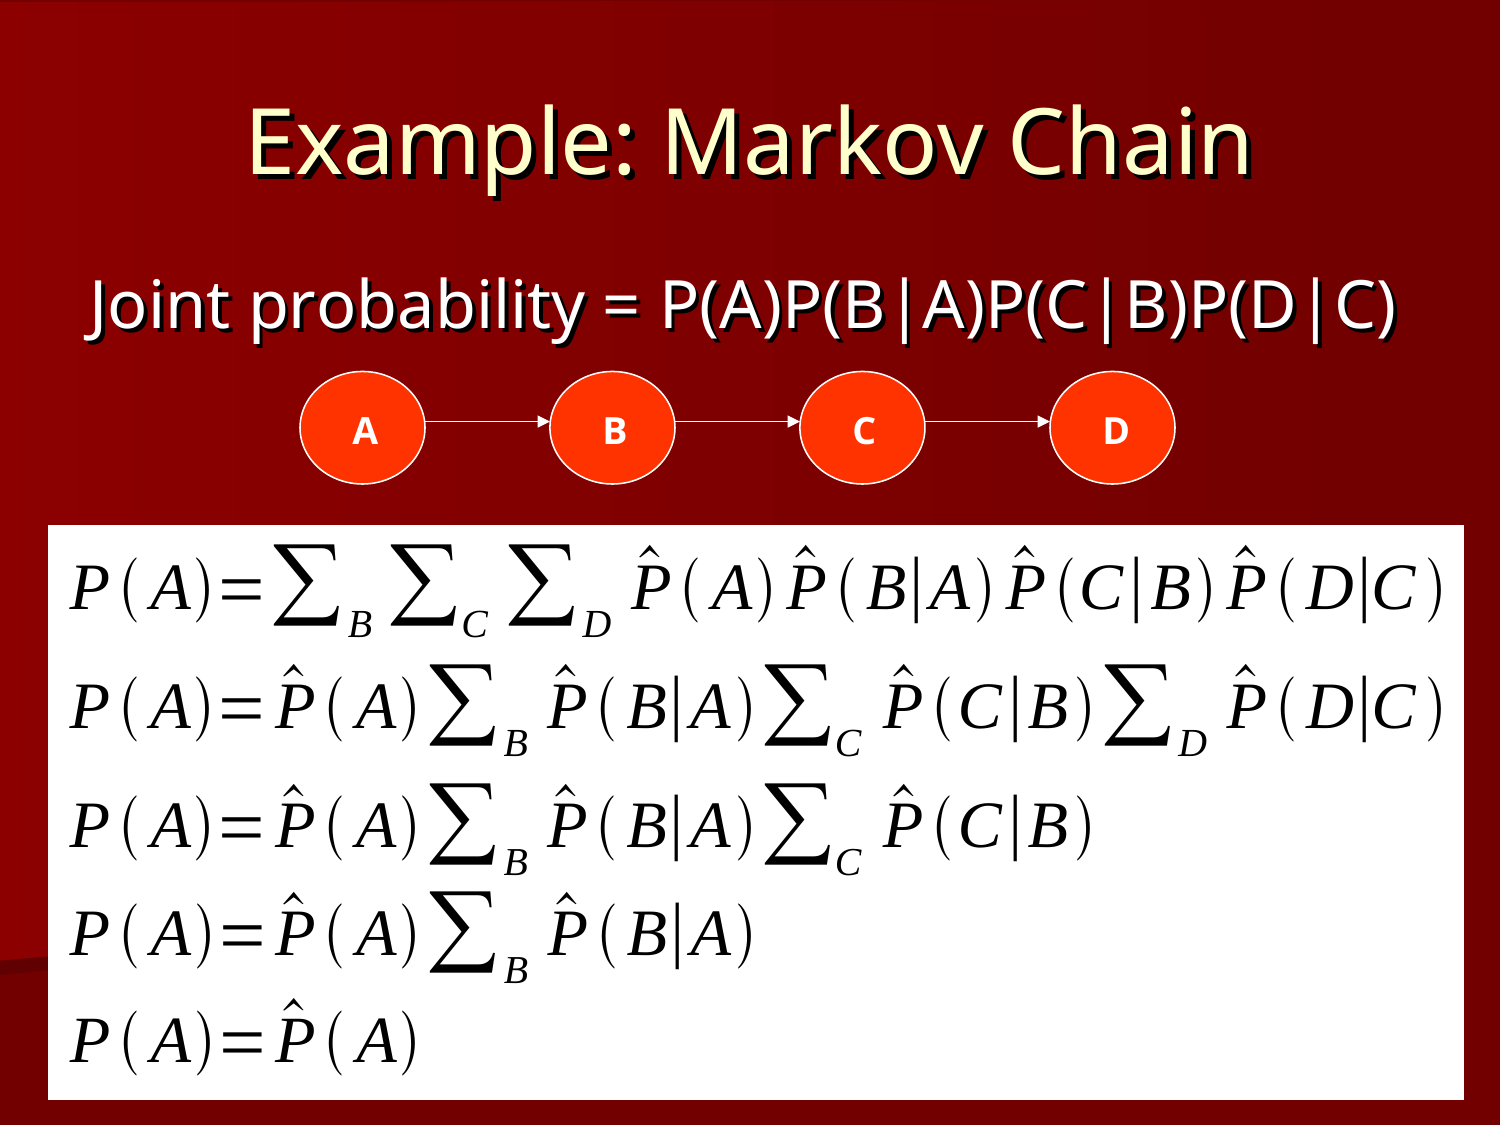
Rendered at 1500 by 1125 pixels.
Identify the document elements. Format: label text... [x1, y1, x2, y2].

chart [58, 660, 1452, 765]
chart [58, 887, 762, 992]
text_box [549, 371, 676, 485]
text_box B [587, 396, 663, 463]
text_box D [1087, 396, 1163, 463]
text_box [48, 525, 1464, 1100]
text_box [300, 371, 426, 485]
chart [58, 540, 1452, 646]
chart [58, 779, 1101, 884]
title Example: Markov Chain [75, 45, 1426, 233]
text_box [1050, 371, 1176, 485]
text_box A [337, 396, 413, 463]
text_box [799, 371, 925, 485]
list Joint probability = P(A)P(B|A)P(C|B)P(D|C) [74, 249, 1463, 601]
text_box C [837, 396, 913, 463]
chart [58, 995, 427, 1079]
